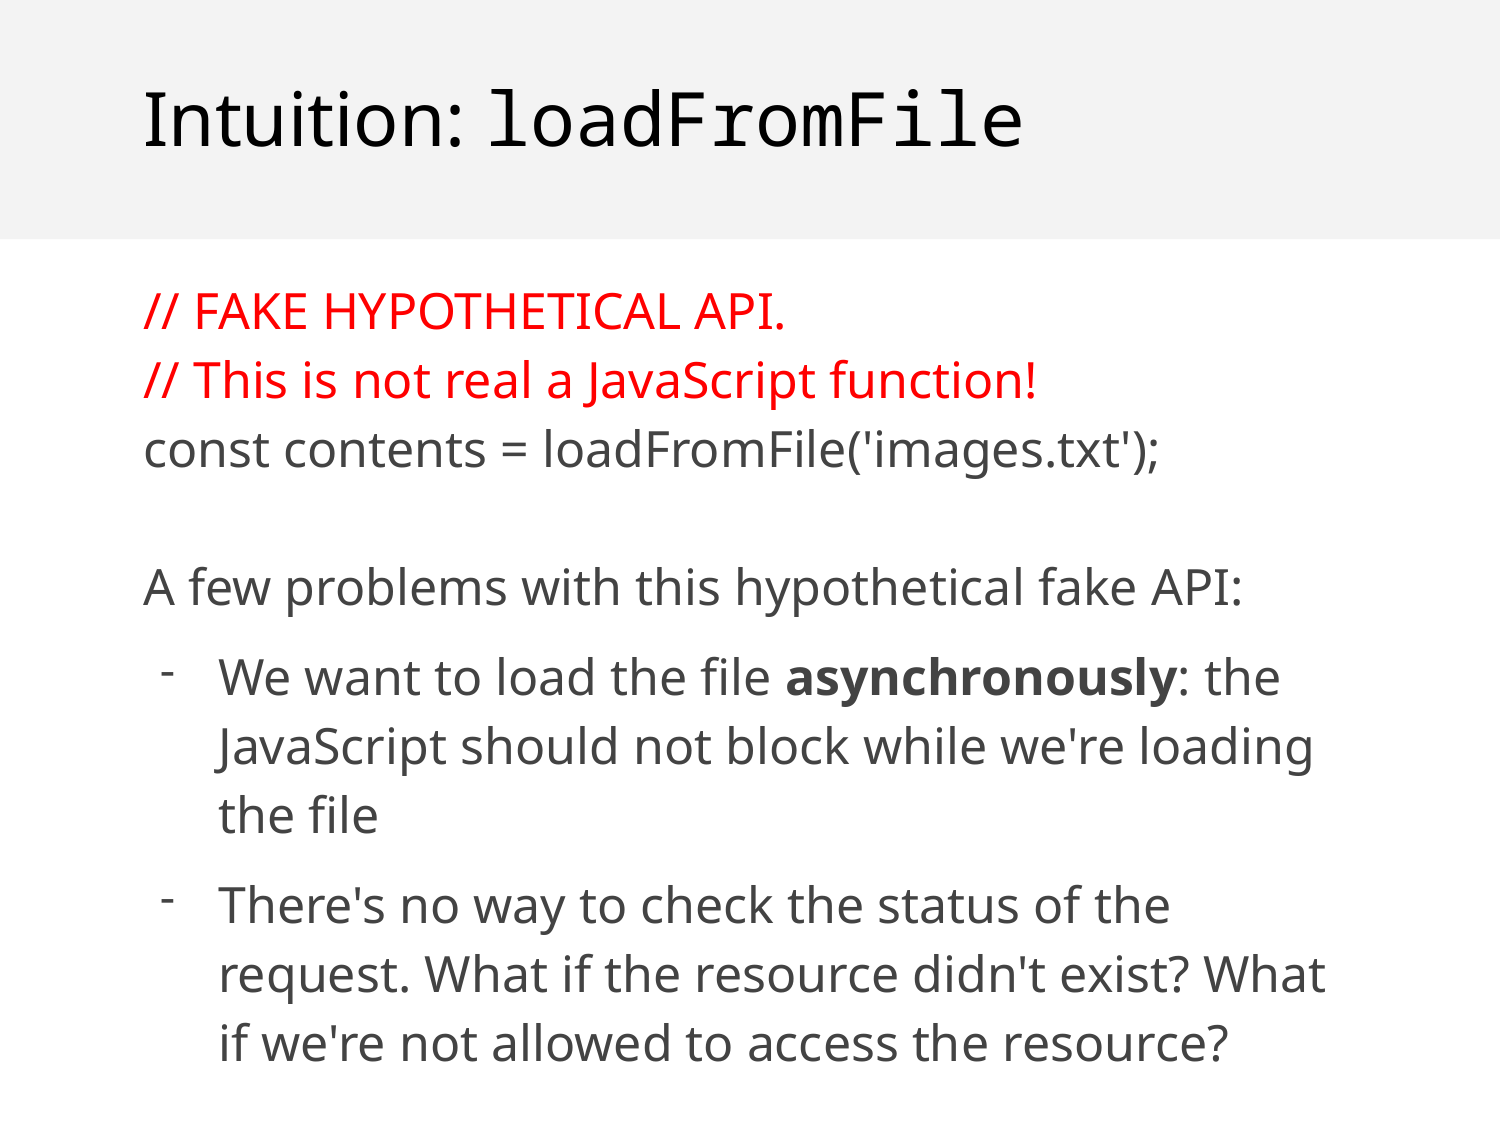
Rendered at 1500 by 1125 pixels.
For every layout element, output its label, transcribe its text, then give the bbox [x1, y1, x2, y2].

list // FAKE HYPOTHETICAL API. // This is not real a JavaScript function! const contents = loadFromFile('images.txt'); A few problems with this hypothetical fake API: We want to load the file asynchronously: the JavaScript should not block while we're loading the file There's no way to check the status of the request. What if the resource didn't exist? What if we're not allowed to access the resource? [128, 255, 1372, 1004]
title Intuition: loadFromFile [128, 56, 1372, 183]
